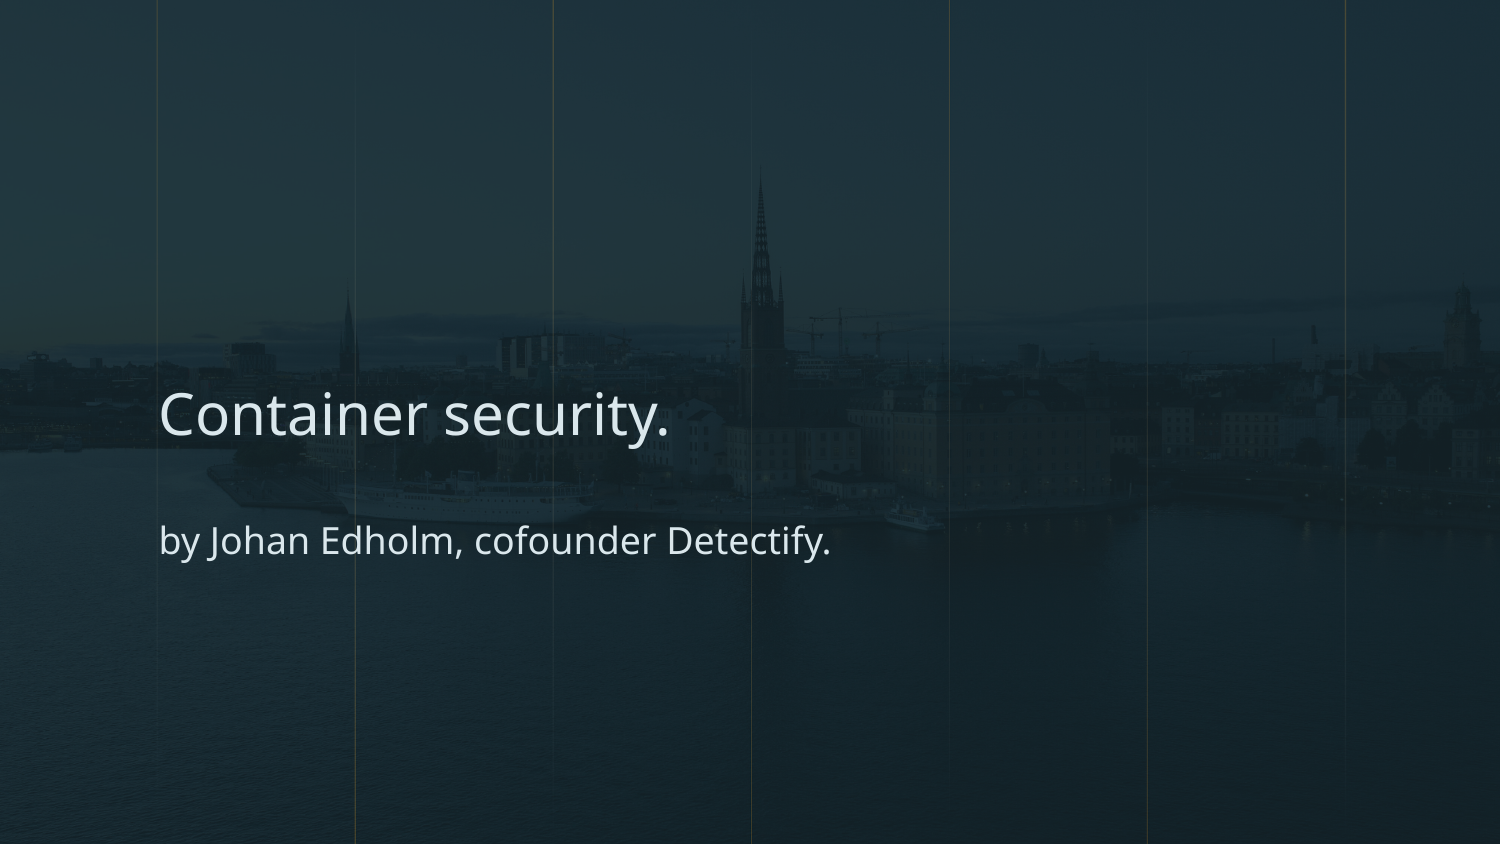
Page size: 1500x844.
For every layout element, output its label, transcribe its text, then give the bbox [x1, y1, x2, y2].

text_box Container security. by Johan Edholm, cofounder Detectify. [143, 361, 1211, 591]
picture [0, 0, 1500, 844]
